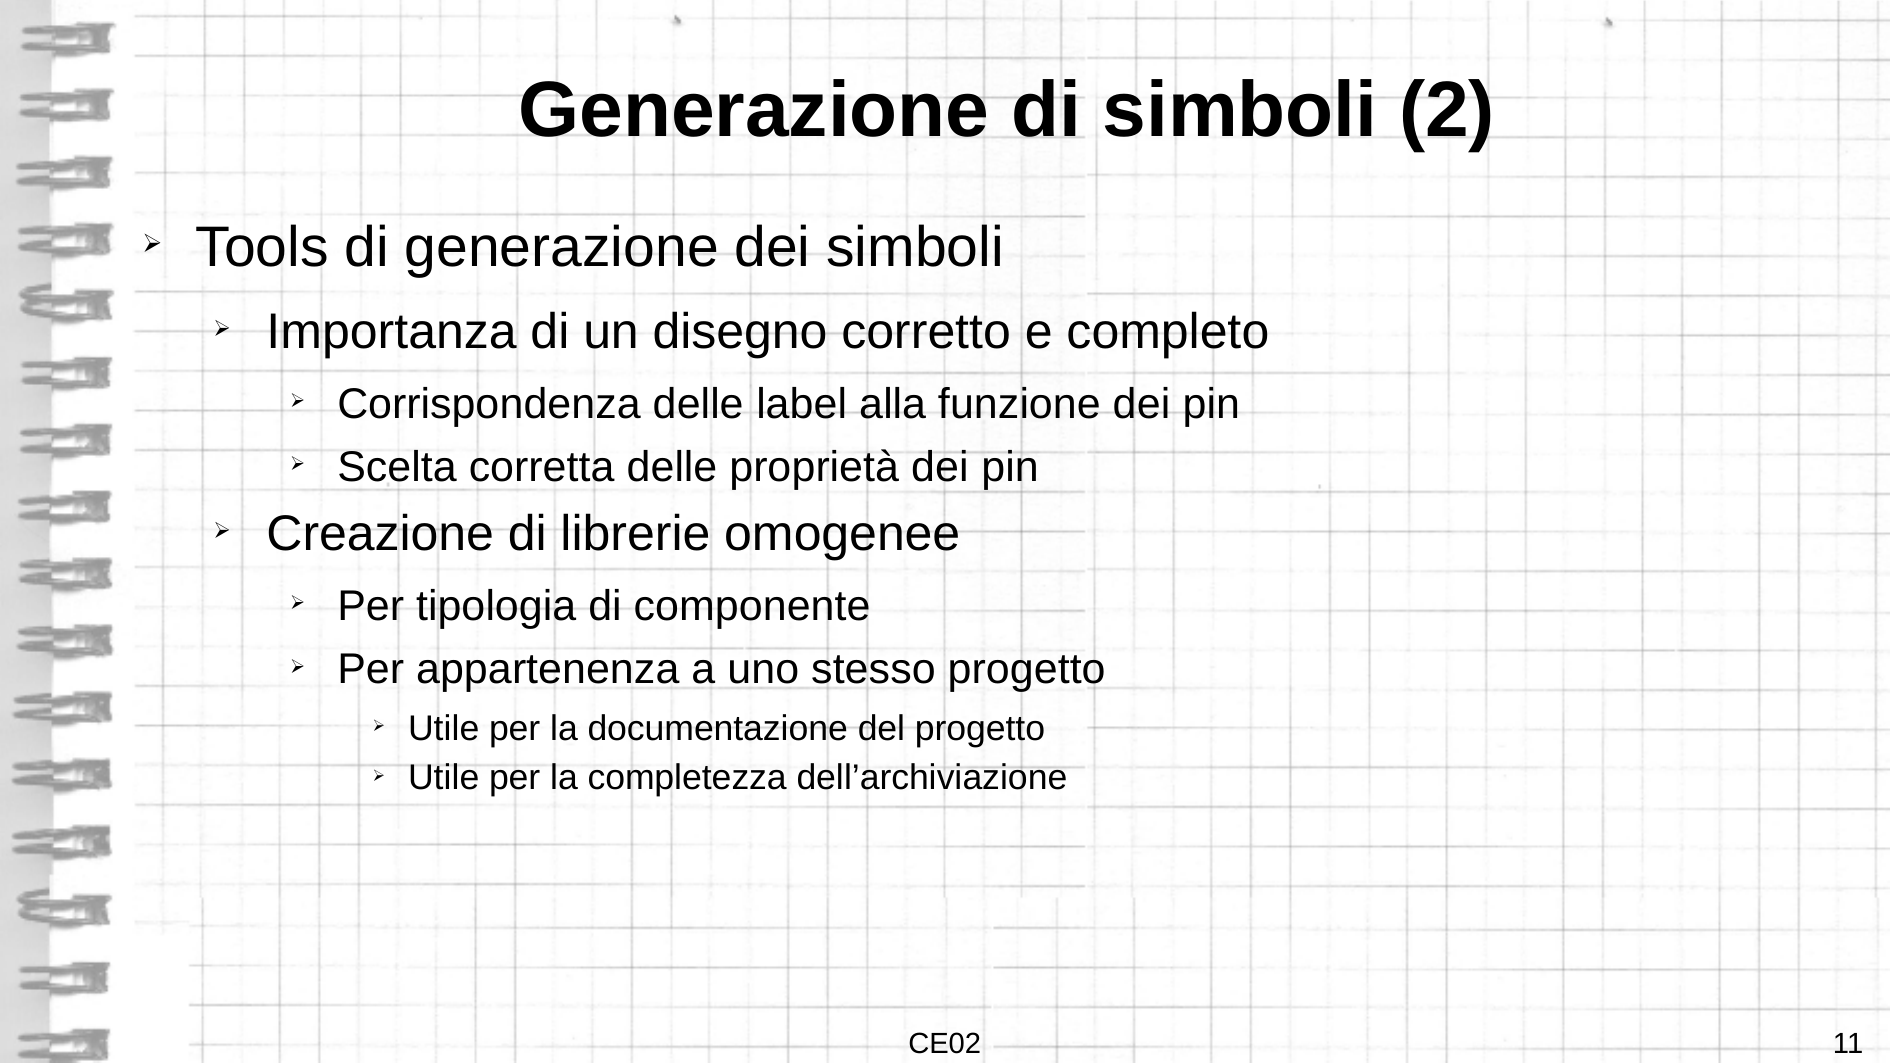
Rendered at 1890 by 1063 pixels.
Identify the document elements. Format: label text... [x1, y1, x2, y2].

list Tools di generazione dei simboli Importanza di un disegno corretto e completo Corrispondenza delle label alla funzione dei pin Scelta corretta delle proprietà dei pin Creazione di librerie omogenee Per tipologia di componente Per appartenenza a uno stesso progetto Utile per la documentazione del progetto Utile per la completezza dell’archiviazione [124, 214, 1890, 832]
title Generazione di simboli (2) [124, 20, 1890, 198]
picture [0, 0, 1890, 1063]
